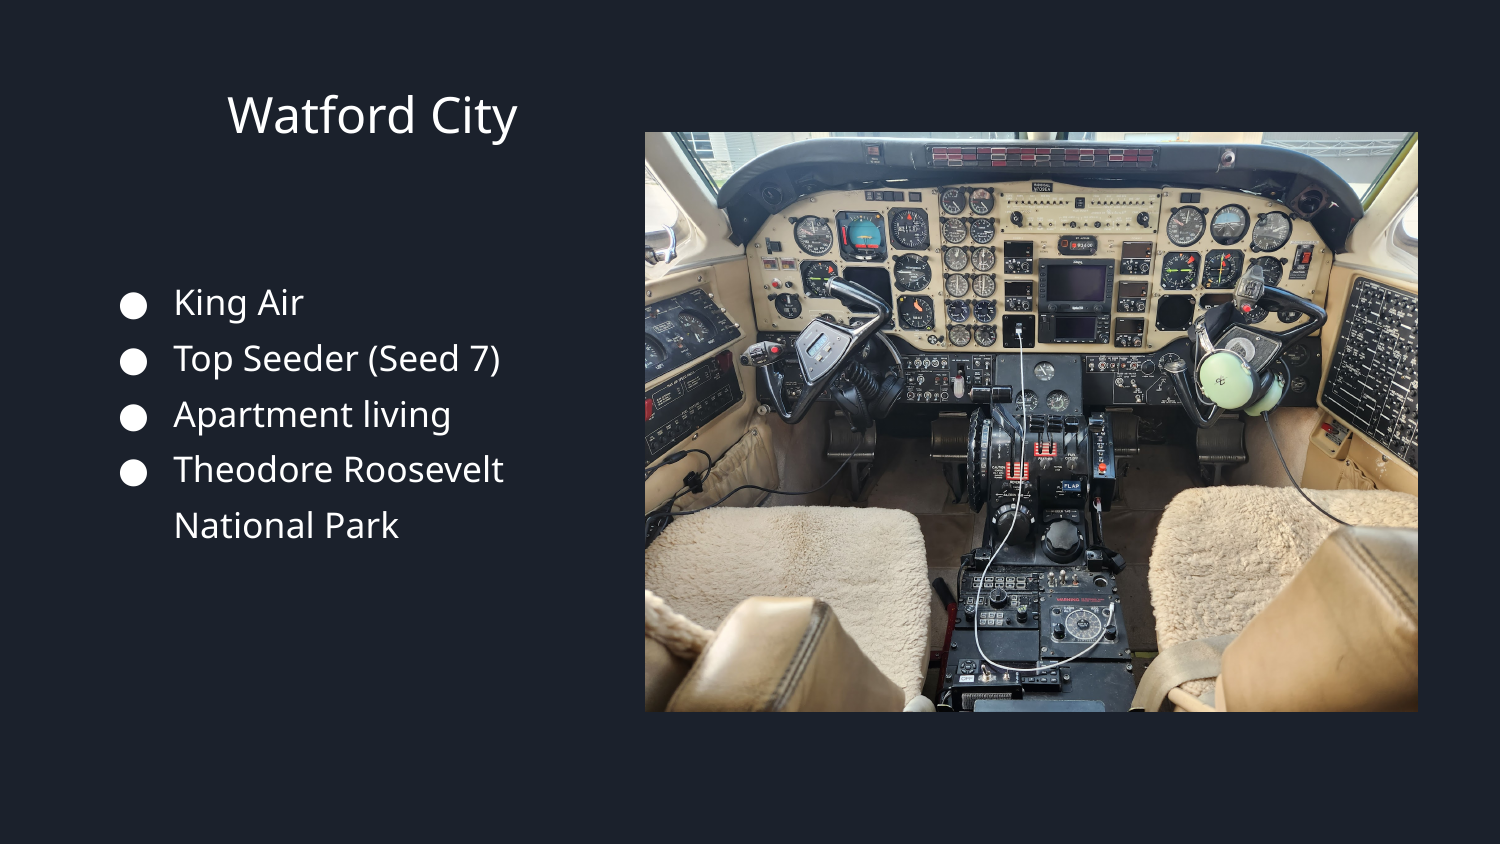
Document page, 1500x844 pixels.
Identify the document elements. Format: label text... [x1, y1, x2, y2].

picture [645, 132, 1418, 712]
list King Air Top Seeder (Seed 7) Apartment living Theodore Roosevelt National Park [83, 255, 621, 806]
title Watford City [212, 64, 1368, 215]
